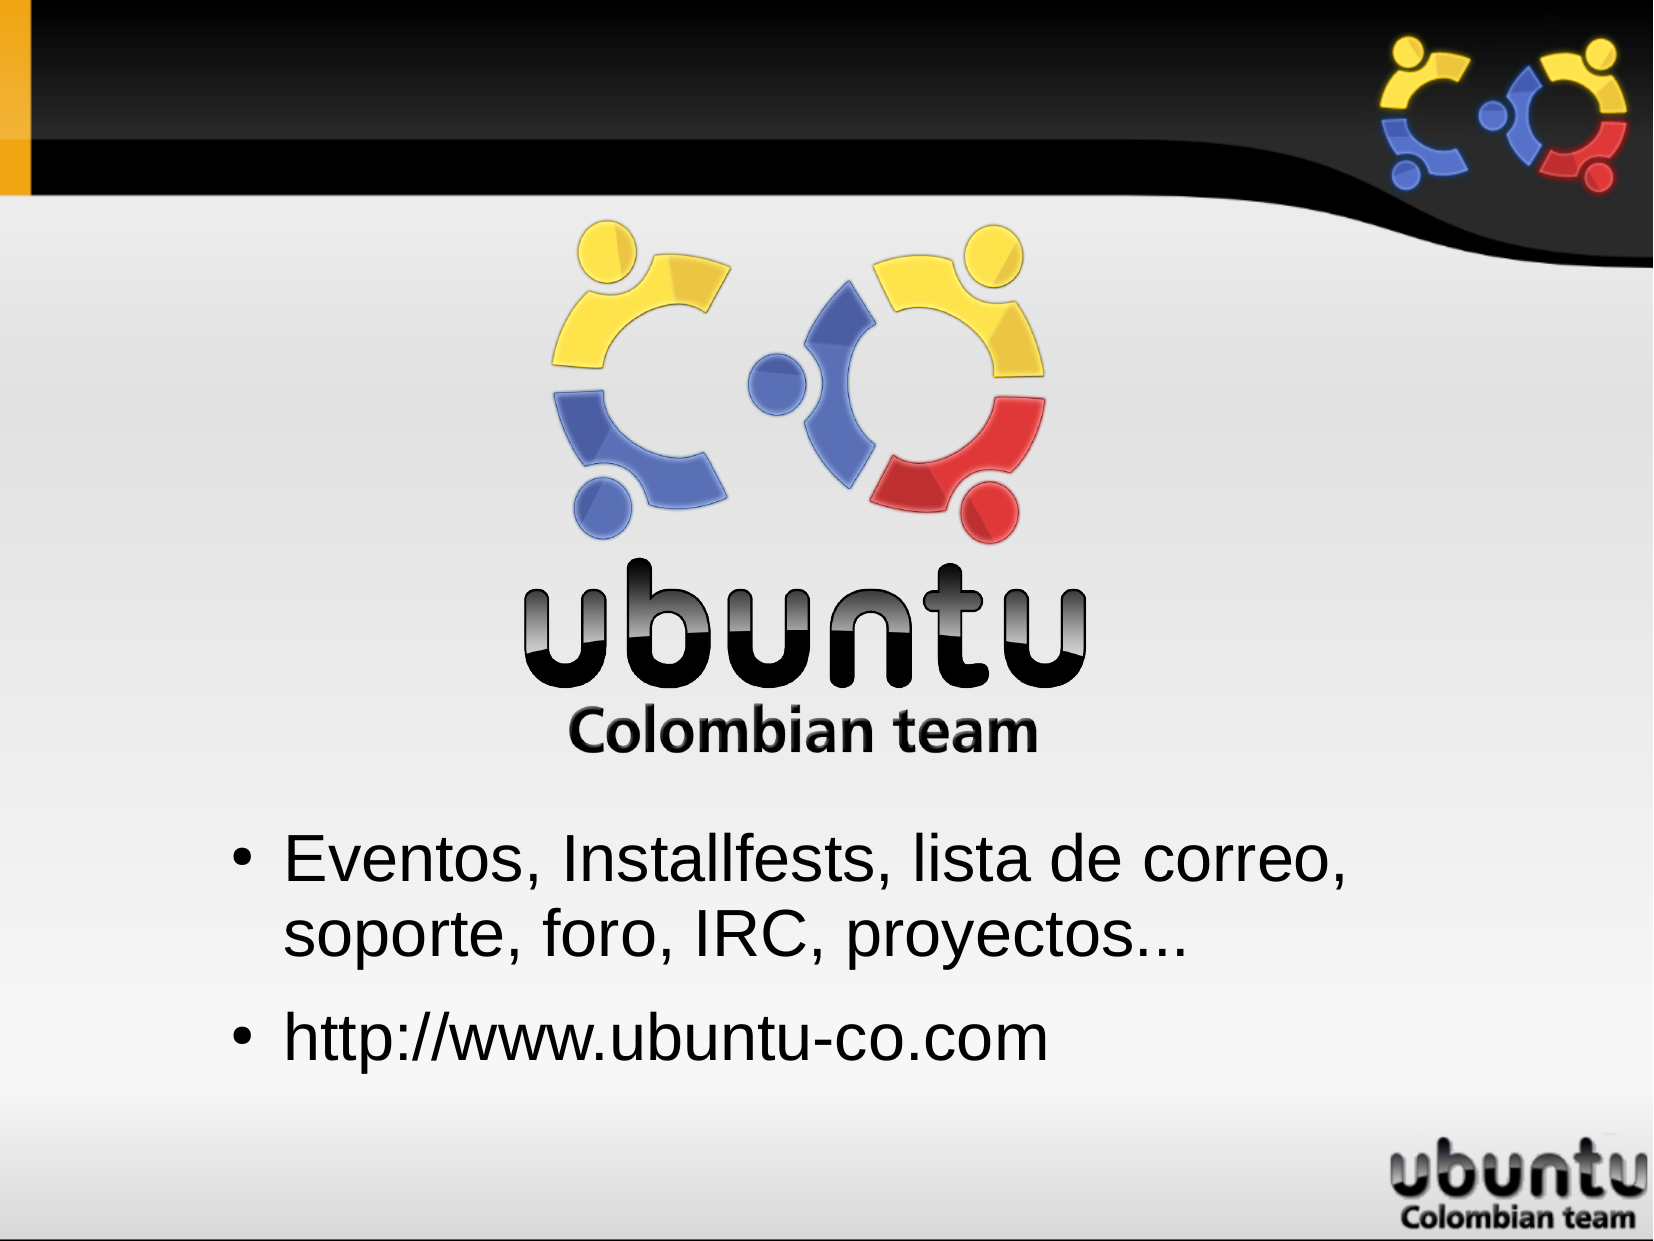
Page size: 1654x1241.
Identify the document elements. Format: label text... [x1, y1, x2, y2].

picture [0, 0, 1653, 1241]
list Eventos, Installfests, lista de correo, soporte, foro, IRC, proyectos... http://www.ubuntu-co.com [212, 820, 1512, 1176]
